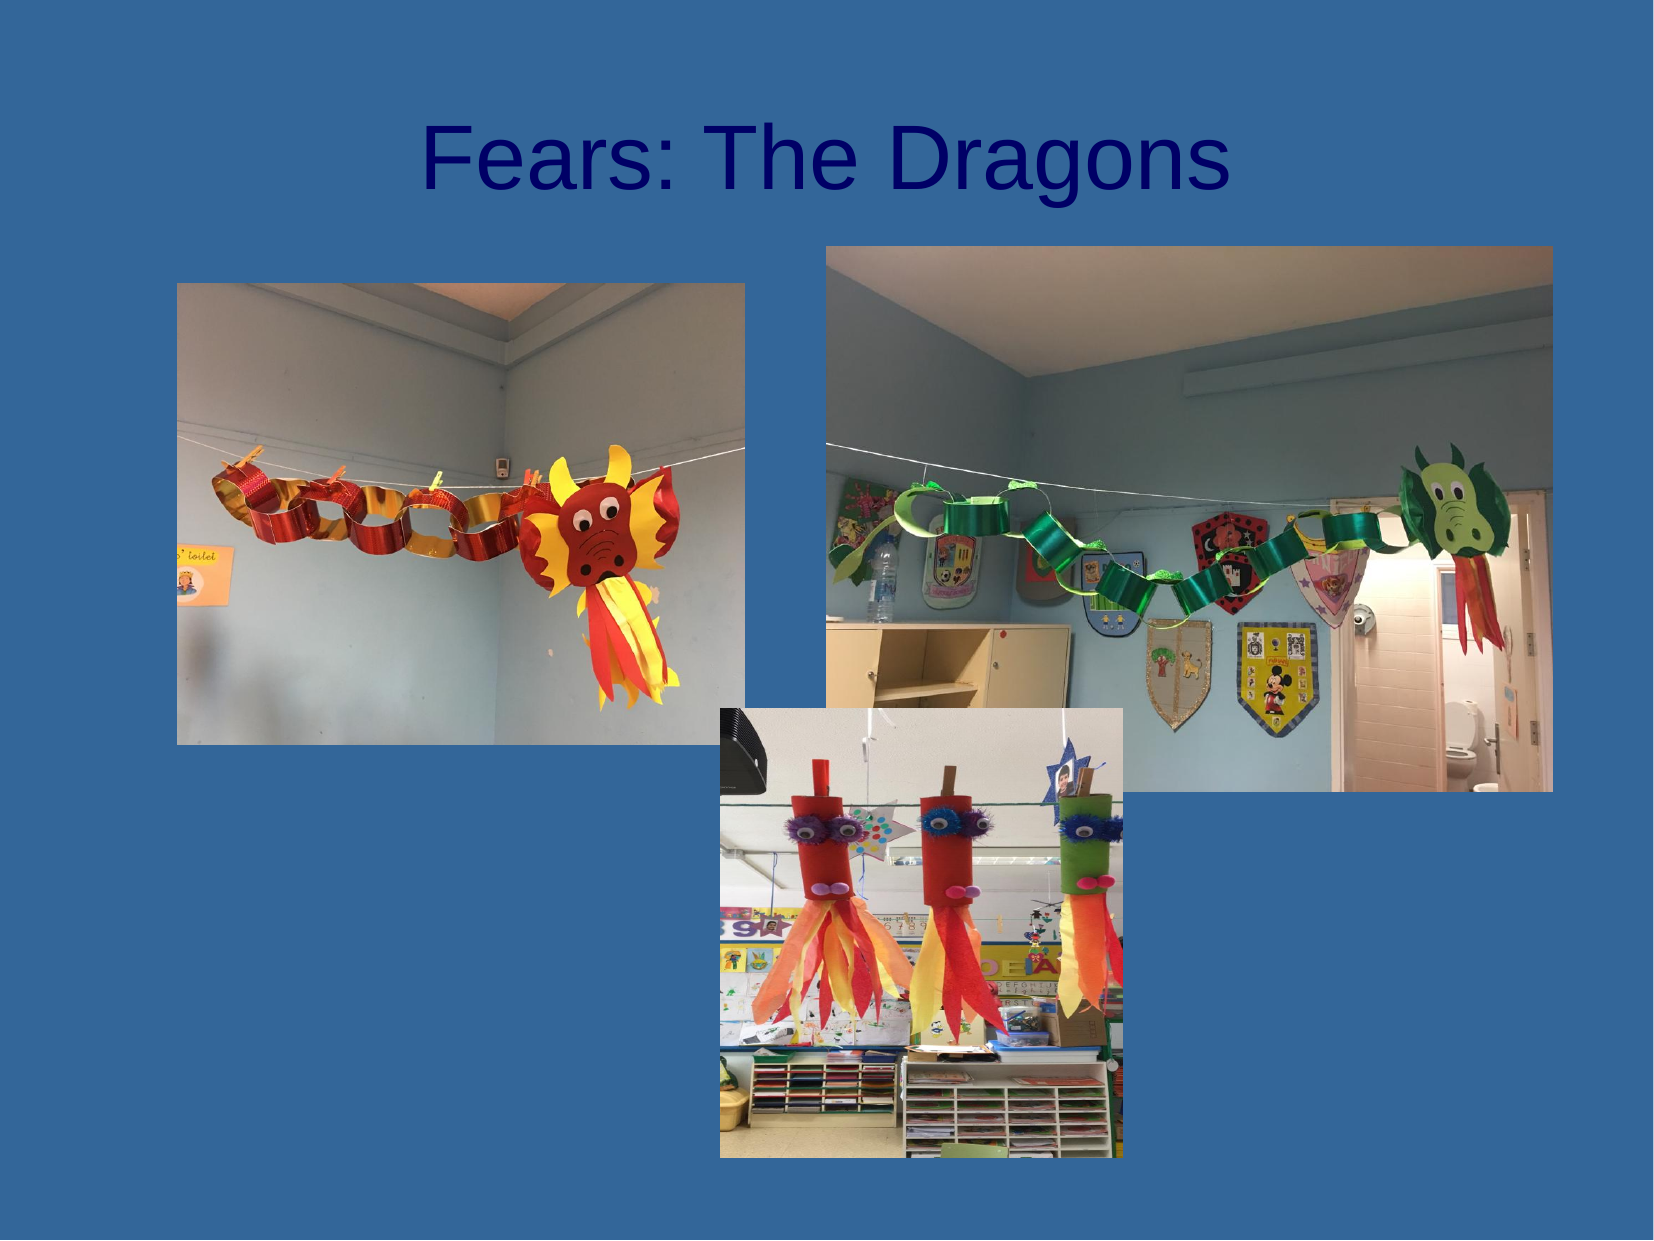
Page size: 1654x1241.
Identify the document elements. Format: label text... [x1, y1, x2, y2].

picture [177, 246, 1553, 1158]
title Fears: The Dragons [82, 49, 1571, 257]
